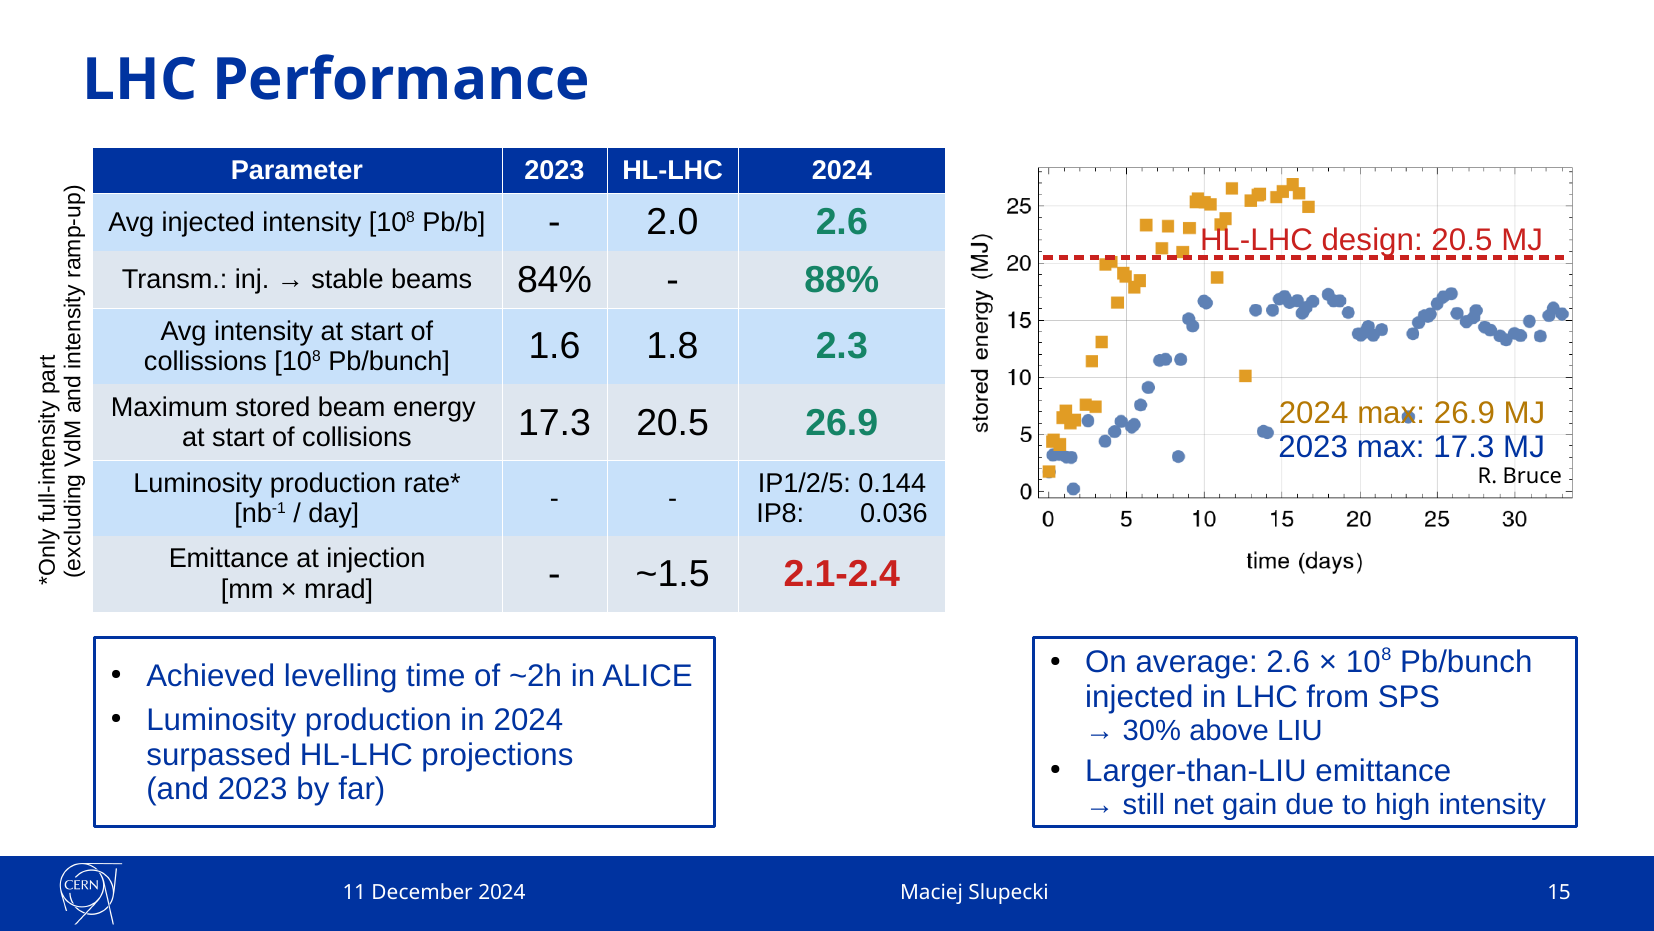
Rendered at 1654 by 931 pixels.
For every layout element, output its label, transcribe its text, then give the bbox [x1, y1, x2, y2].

title LHC Performance [82, 37, 1571, 193]
table_cell Transm.: inj. → stable beams [93, 251, 502, 308]
table_cell 2.3 [739, 309, 945, 384]
text_box 2023 max: 17.3 MJ [1257, 419, 1567, 474]
table_cell - [503, 536, 607, 612]
table_cell Avg intensity at start of collissions [108 Pb/bunch] [93, 309, 502, 384]
picture [964, 167, 1580, 578]
text_box Achieved levelling time of ~2h in ALICE Luminosity production in 2024 surpassed HL-LHC projections (and 2023 by far) [94, 637, 715, 827]
table_cell 2.0 [608, 194, 738, 251]
table_cell Avg injected intensity [108 Pb/b] [93, 194, 502, 251]
table_cell 20.5 [608, 384, 738, 460]
table_cell - [608, 251, 738, 308]
table_cell - [503, 194, 607, 251]
table_cell Maximum stored beam energy at start of collisions [93, 384, 502, 460]
text_box R. Bruce [1435, 454, 1577, 496]
table_cell 84% [503, 251, 607, 308]
table_cell ~1.5 [608, 536, 738, 612]
table_cell 88% [739, 251, 945, 308]
table_cell - [608, 461, 738, 536]
table_cell Emittance at injection [mm × mrad] [93, 536, 502, 612]
table_header 2023 [503, 148, 607, 193]
table_cell IP1/2/5: 0.144 IP8: 0.036 [739, 461, 945, 536]
text_box 2024 max: 26.9 MJ [1257, 385, 1567, 419]
text_box On average: 2.6 × 108 Pb/bunch injected in LHC from SPS → 30% above LIU Larger-than-LIU emittance → still net gain due to high intensity [1033, 637, 1577, 827]
table_cell 2.6 [739, 194, 945, 251]
table_cell 1.6 [503, 309, 607, 384]
table_cell Luminosity production rate* [nb-1 / day] [93, 461, 502, 536]
table_header Parameter [93, 148, 502, 193]
picture [56, 859, 127, 928]
table_cell 26.9 [739, 384, 945, 460]
table_header HL-LHC [608, 148, 738, 193]
table_cell 17.3 [503, 384, 607, 460]
text_box *Only full-intensity part (excluding VdM and intensity ramp-up) [33, 194, 87, 602]
table_header 2024 [739, 148, 945, 193]
table_cell 2.1-2.4 [739, 536, 945, 612]
table_cell - [503, 461, 607, 536]
text_box HL-LHC design: 20.5 MJ [1177, 212, 1567, 267]
table_cell 1.8 [608, 309, 738, 384]
